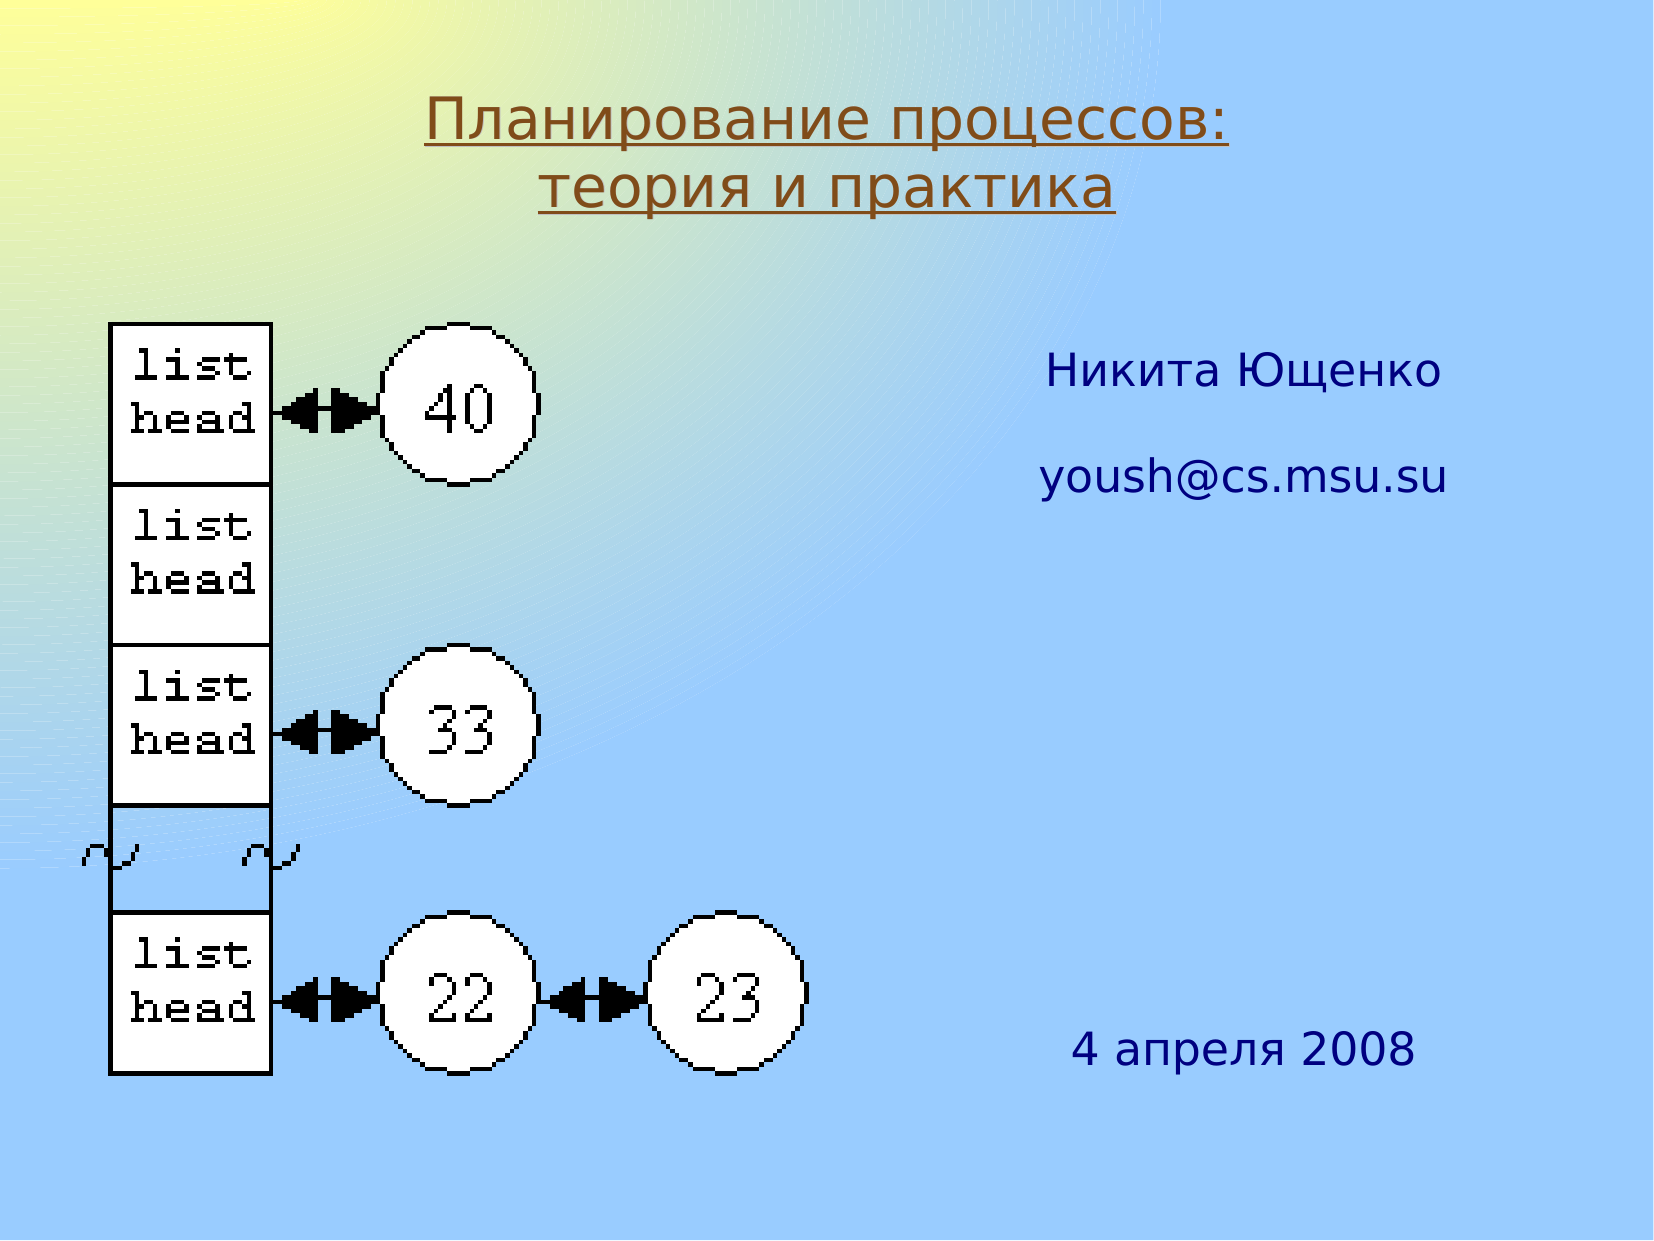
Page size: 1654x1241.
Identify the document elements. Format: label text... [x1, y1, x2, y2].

list Никита Ющенко yoush@cs.msu.su 4 апреля 2008 [845, 290, 1572, 1109]
title Планирование процессов: теория и практика [82, 49, 1571, 257]
picture [82, 322, 809, 1076]
